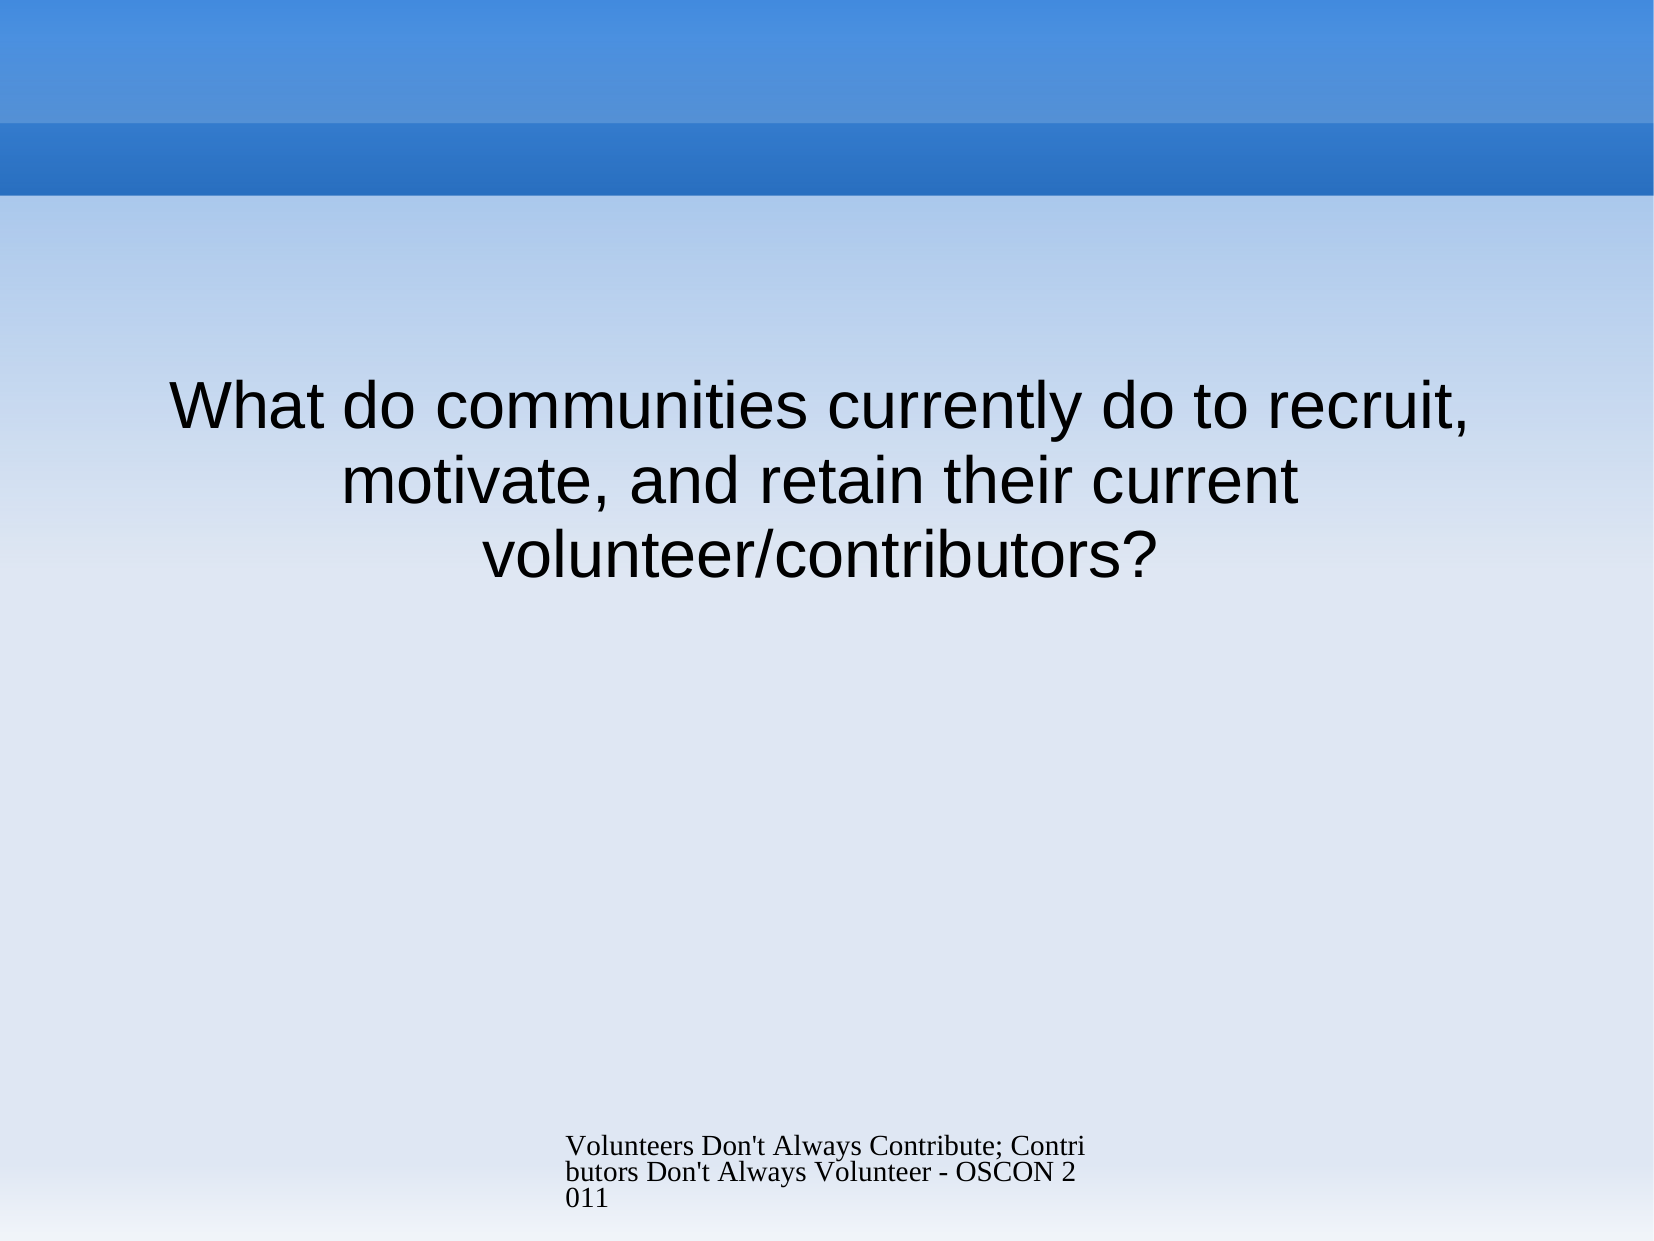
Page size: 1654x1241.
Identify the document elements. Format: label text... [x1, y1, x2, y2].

picture [0, 0, 1654, 1241]
subtitle What do communities currently do to recruit, motivate, and retain their current volunteer/contributors? [76, 0, 1565, 1109]
